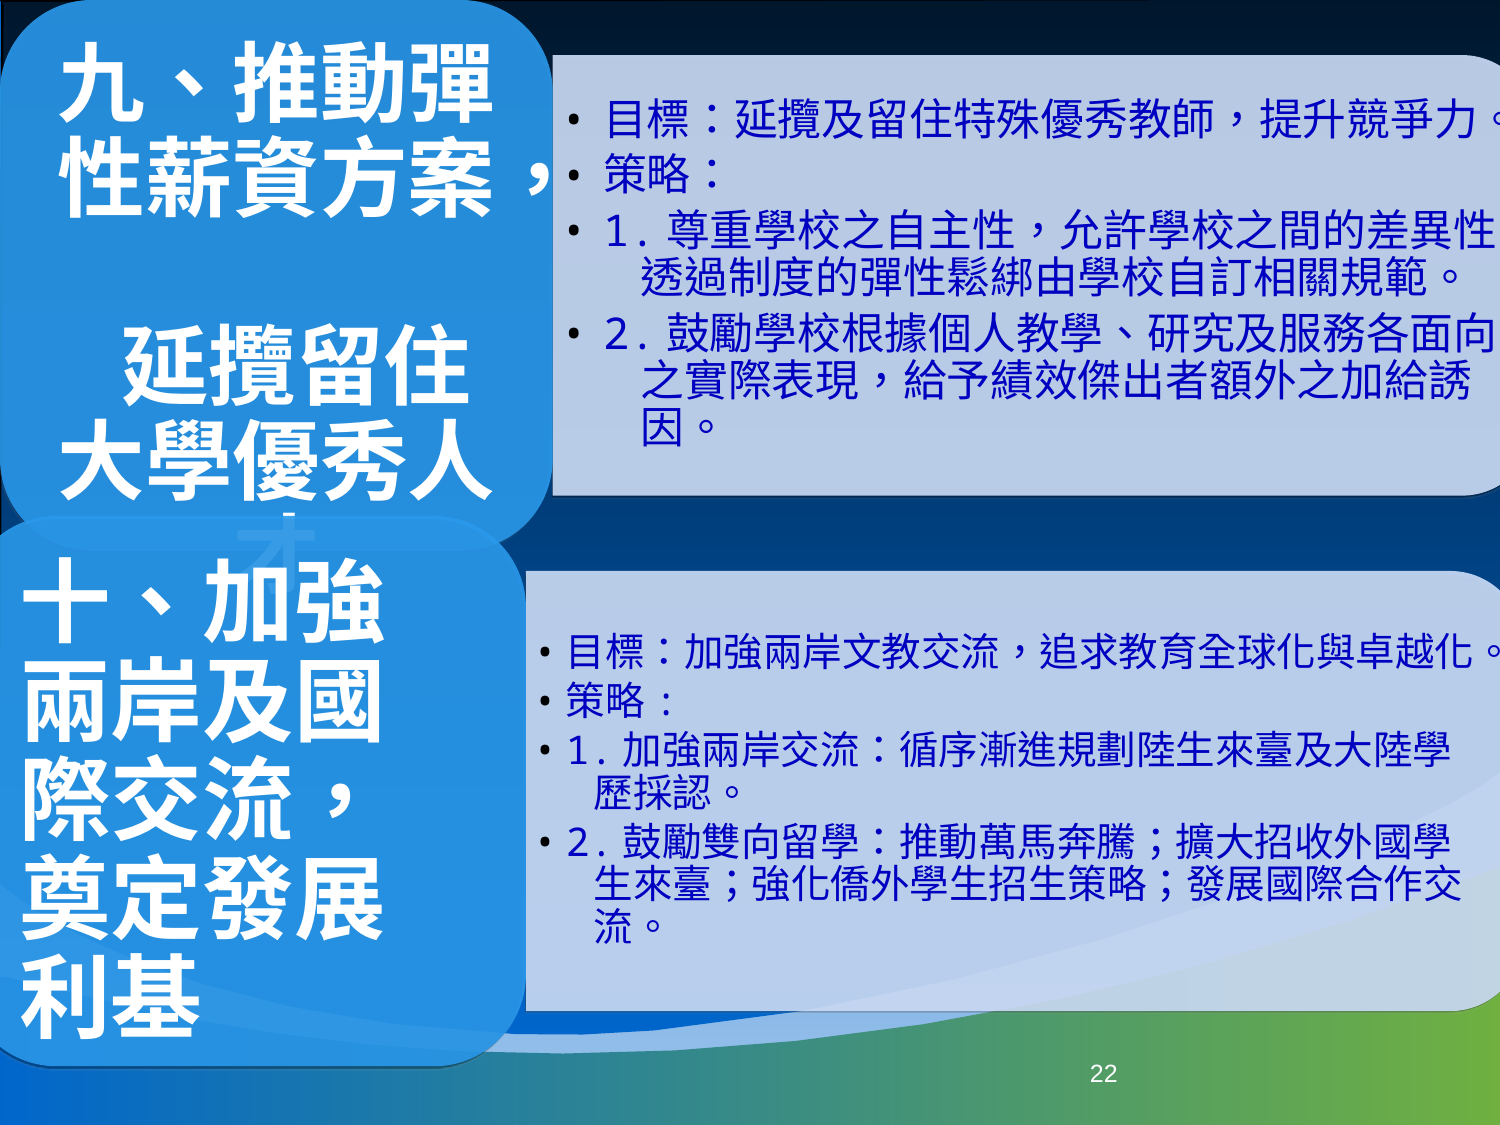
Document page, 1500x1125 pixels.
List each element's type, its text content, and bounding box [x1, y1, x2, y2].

text_box 十、加強兩岸及國際交流，奠定發展利基 [0, 515, 526, 1067]
text_box 目標：延攬及留住特殊優秀教師，提升競爭力。 策略： 1.尊重學校之自主性，允許學校之間的差異性。透過制度的彈性鬆綁由學校自訂相關規範。 2.鼓勵學校根據個人教學、研究及服務各面向之實際表現，給予績效傑出者額外之加給誘因。 [552, 55, 1500, 496]
text_box 九、推動彈性薪資方案， 延攬留住大學優秀人才 [0, 0, 553, 543]
text_box 目標：加強兩岸文教交流，追求教育全球化與卓越化。 策略: 1.加強兩岸交流：循序漸進規劃陸生來臺及大陸學歷採認。 2.鼓勵雙向留學：推動萬馬奔騰；擴大招收外國學生來臺；強化僑外學生招生策略；發展國際合作交流。 [525, 570, 1500, 1012]
text_box 22 [1074, 1042, 1426, 1103]
